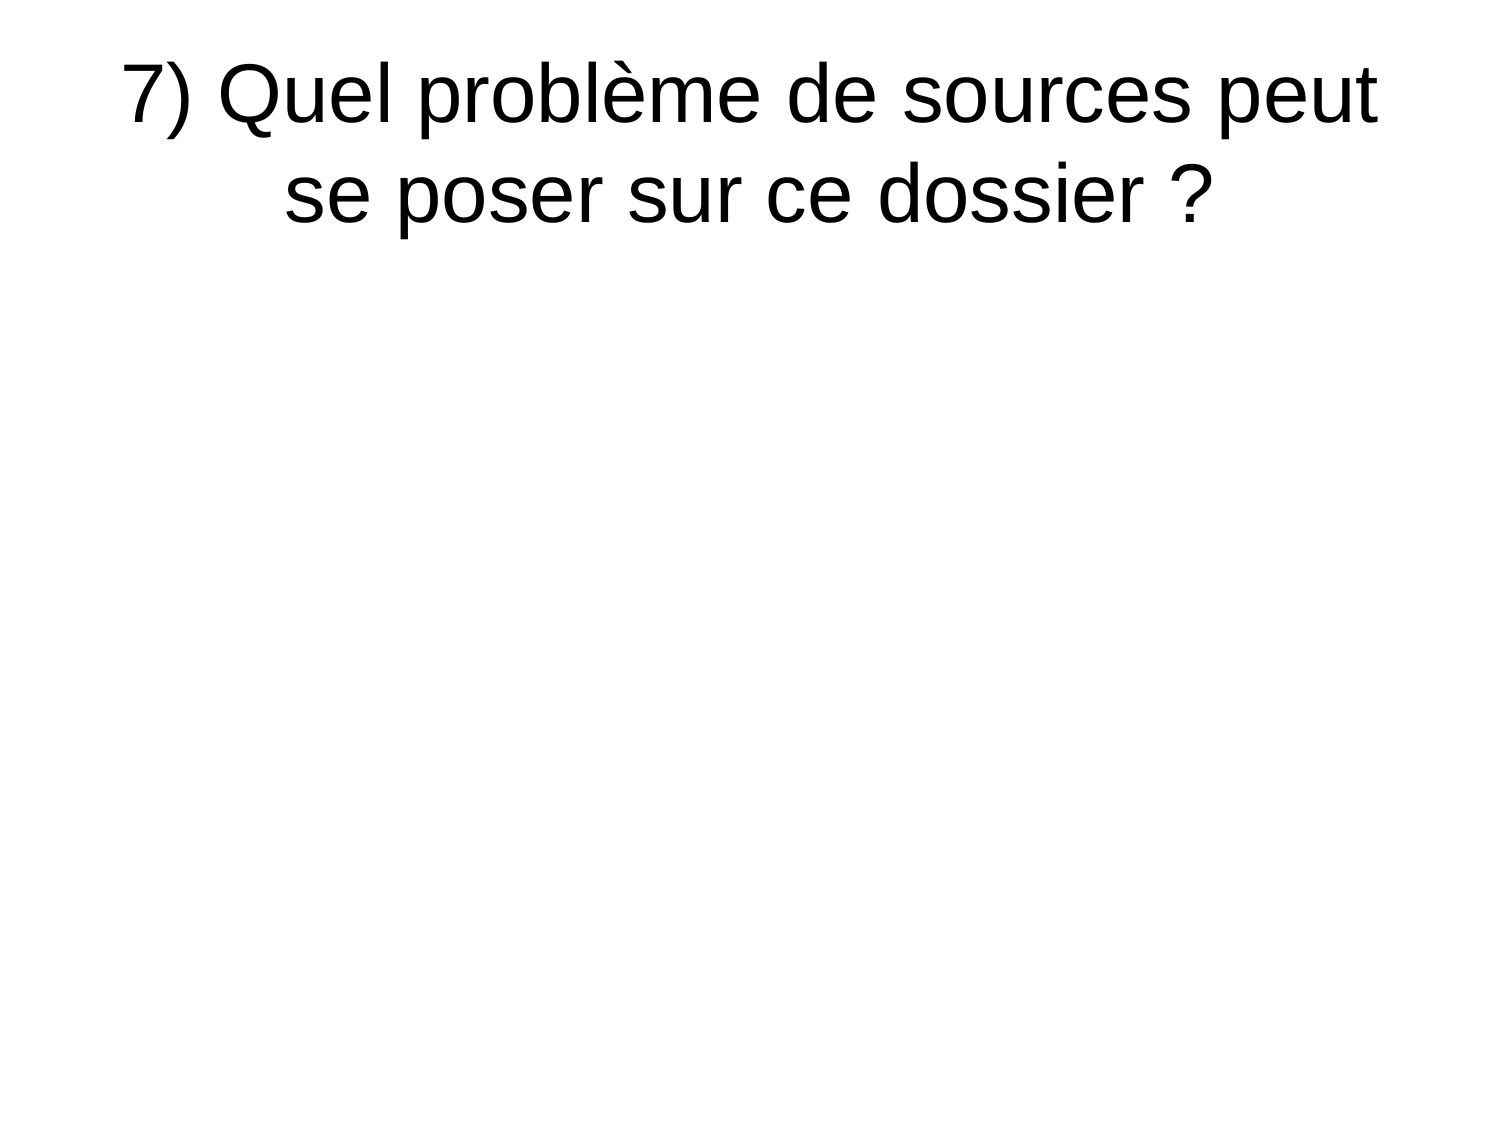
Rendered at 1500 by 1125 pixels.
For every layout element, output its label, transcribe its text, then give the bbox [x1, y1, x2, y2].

title 7) Quel problème de sources peut se poser sur ce dossier ? [75, 31, 1426, 247]
